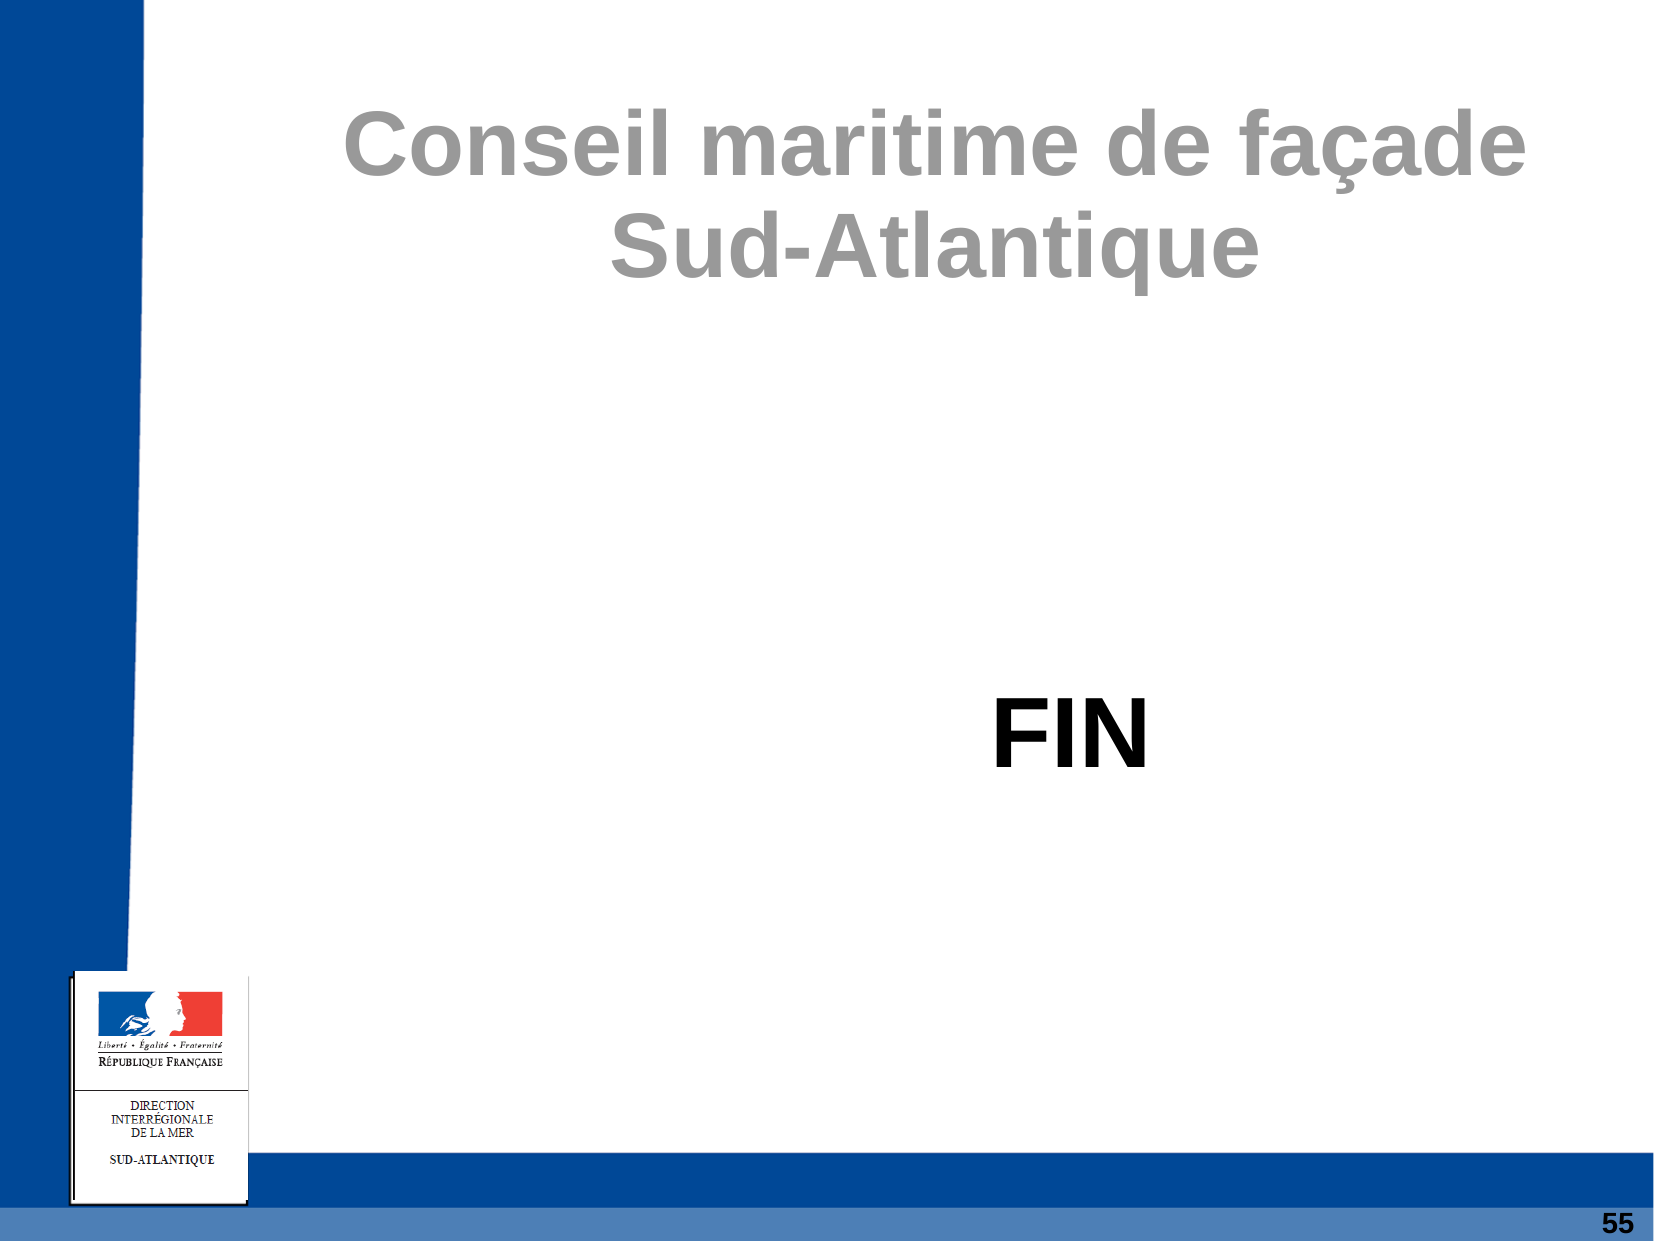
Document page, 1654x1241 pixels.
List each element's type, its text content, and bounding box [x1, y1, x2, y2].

picture [0, 0, 1654, 1241]
title Conseil maritime de façade Sud-Atlantique [288, 20, 1609, 370]
subtitle FIN [677, 613, 1465, 854]
